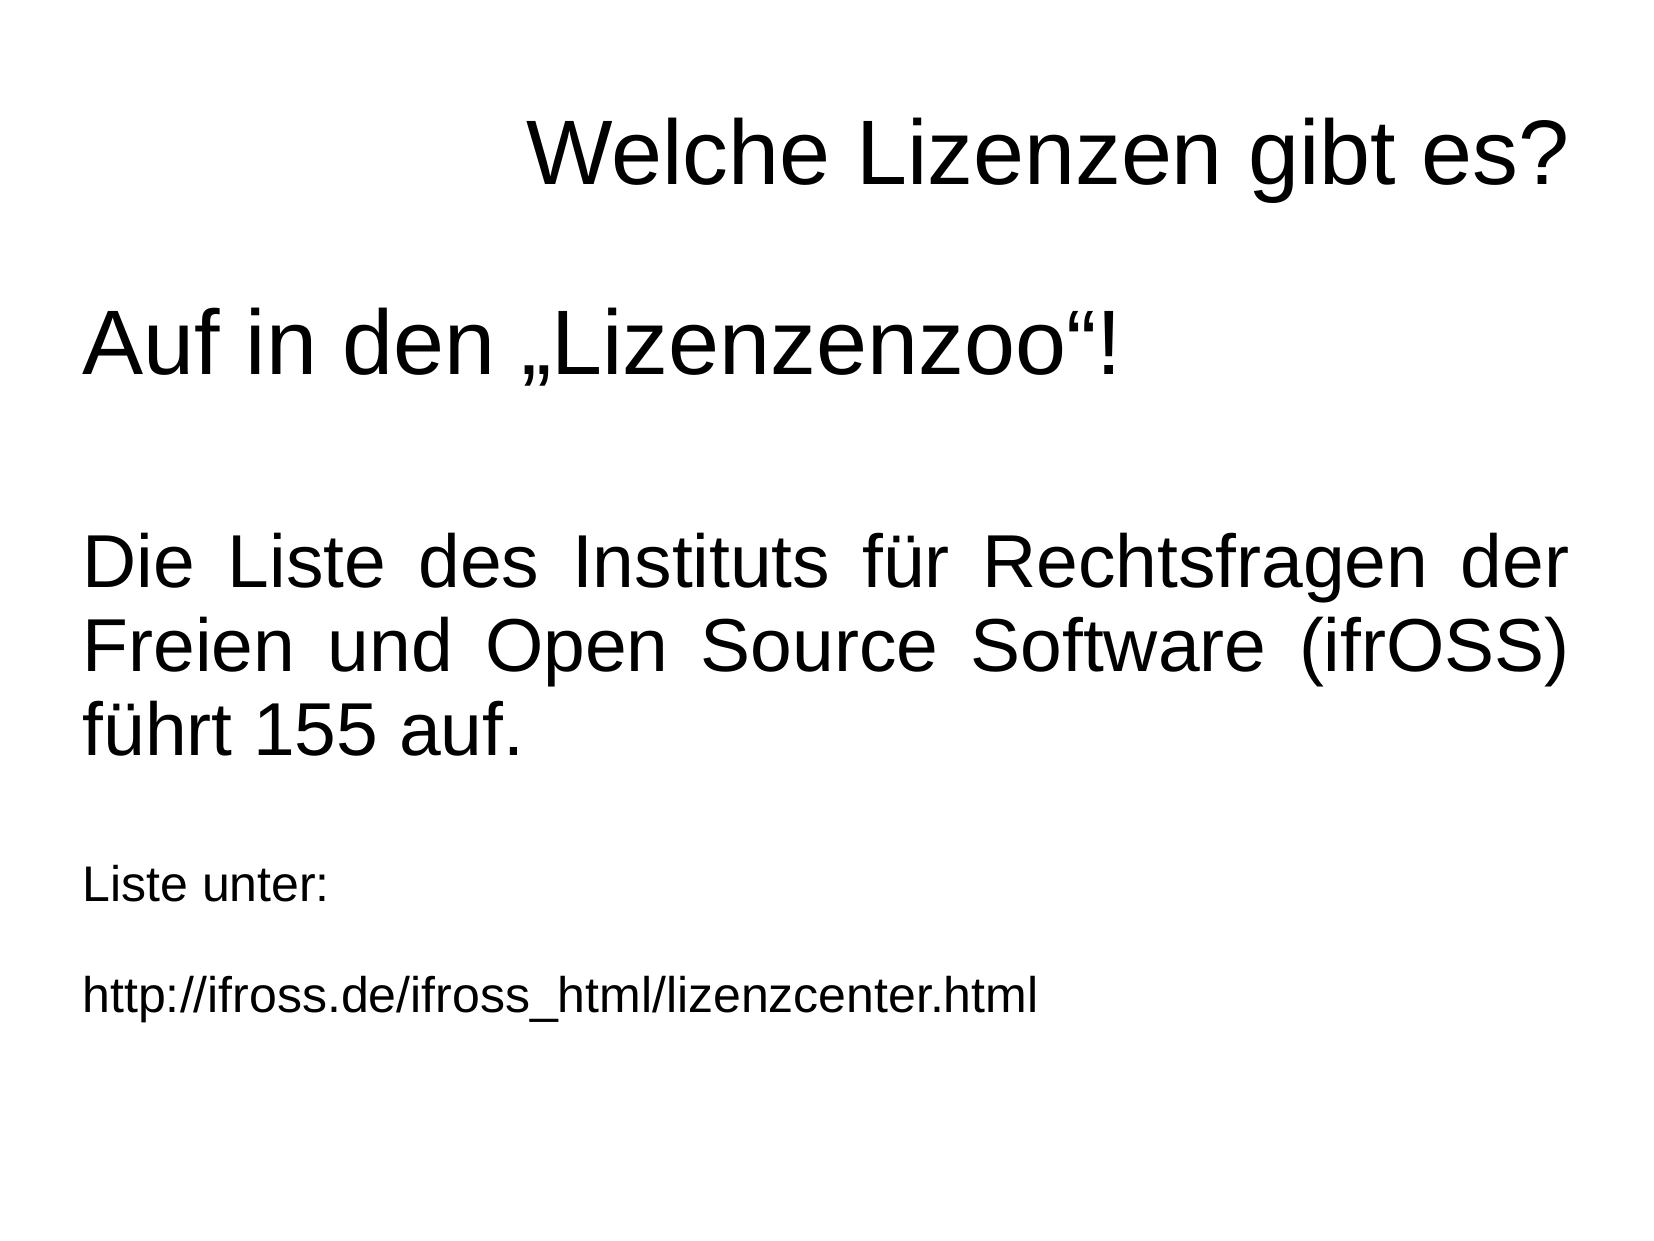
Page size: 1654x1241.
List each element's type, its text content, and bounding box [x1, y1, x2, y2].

title Welche Lizenzen gibt es? [82, 56, 1571, 250]
subtitle Auf in den „Lizenzenzoo“! Die Liste des Instituts für Rechtsfragen der Freien und Open Source Software (ifrOSS) führt 155 auf. Liste unter: http://ifross.de/ifross_html/lizenzcenter.html [82, 291, 1571, 1107]
